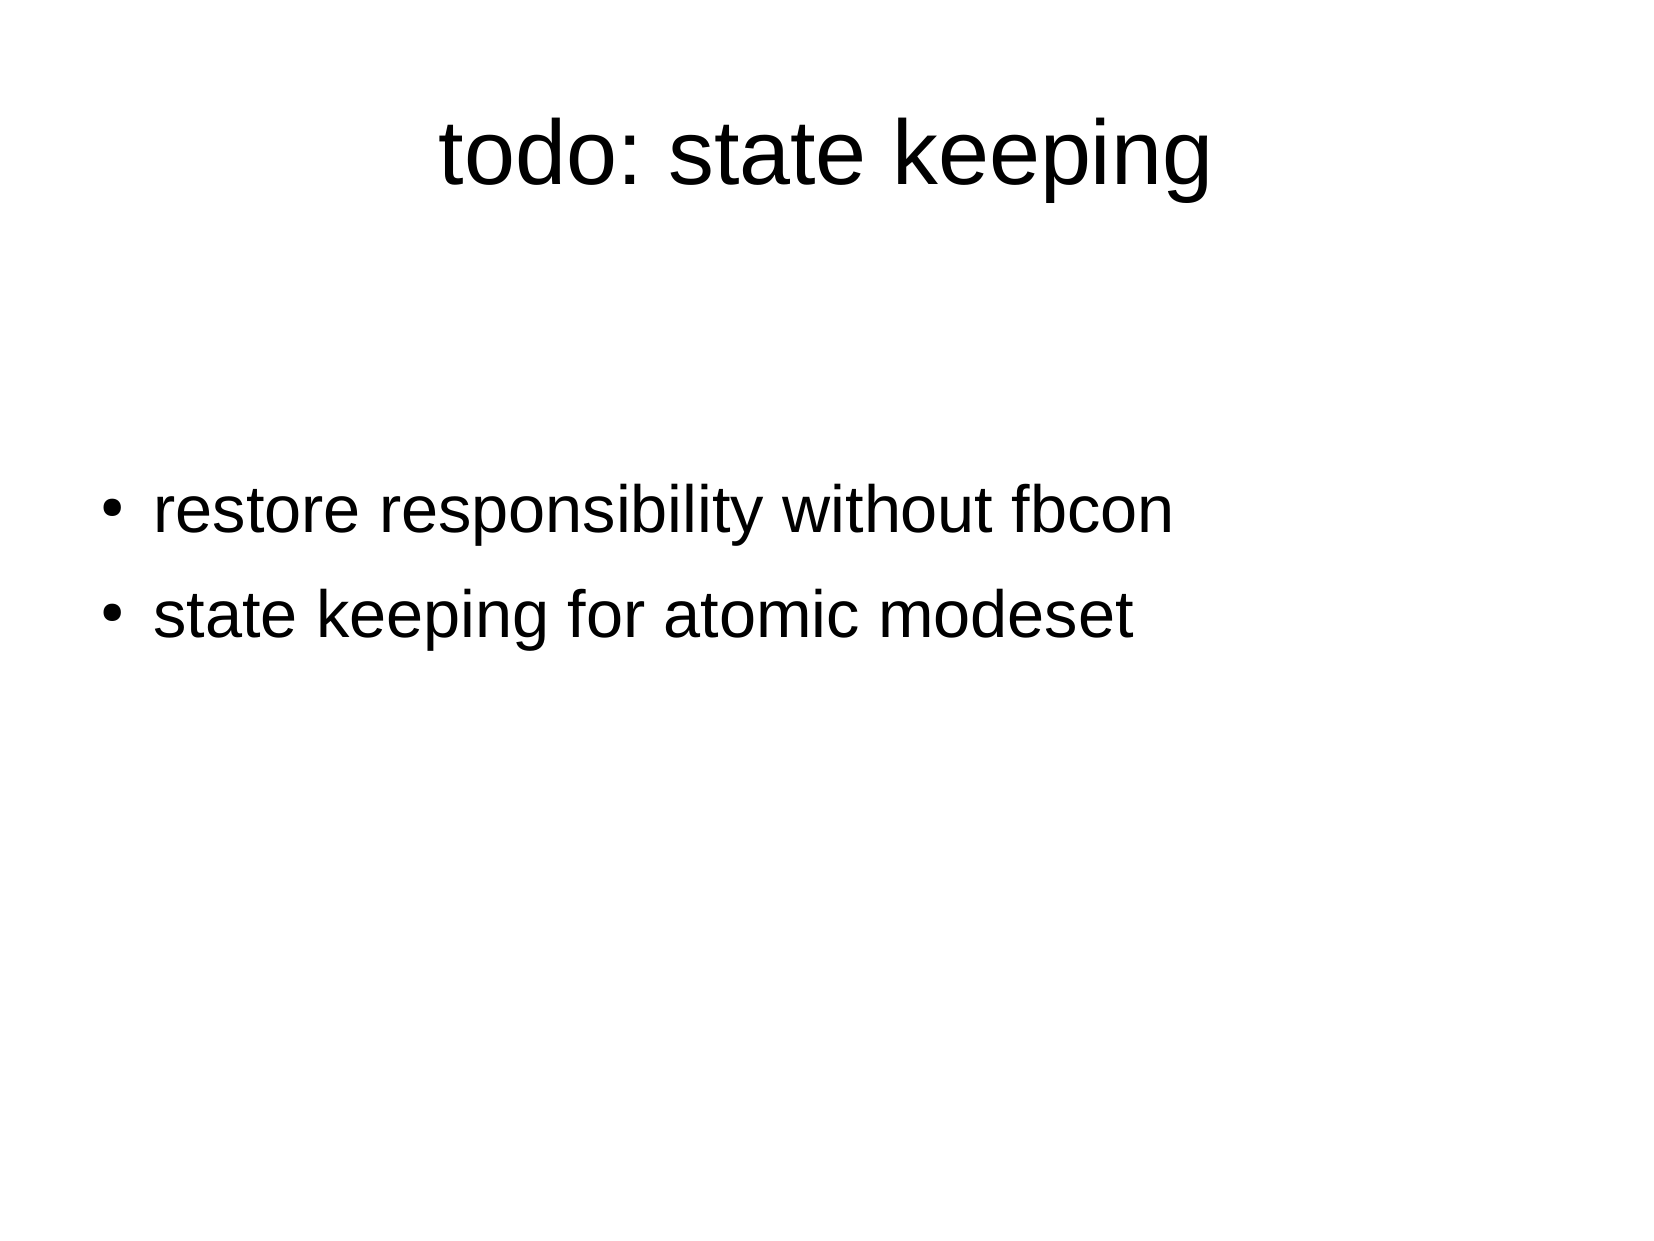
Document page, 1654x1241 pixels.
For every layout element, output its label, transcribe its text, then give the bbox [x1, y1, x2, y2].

list restore responsibility without fbcon state keeping for atomic modeset [82, 472, 1571, 1109]
title todo: state keeping [82, 49, 1571, 257]
